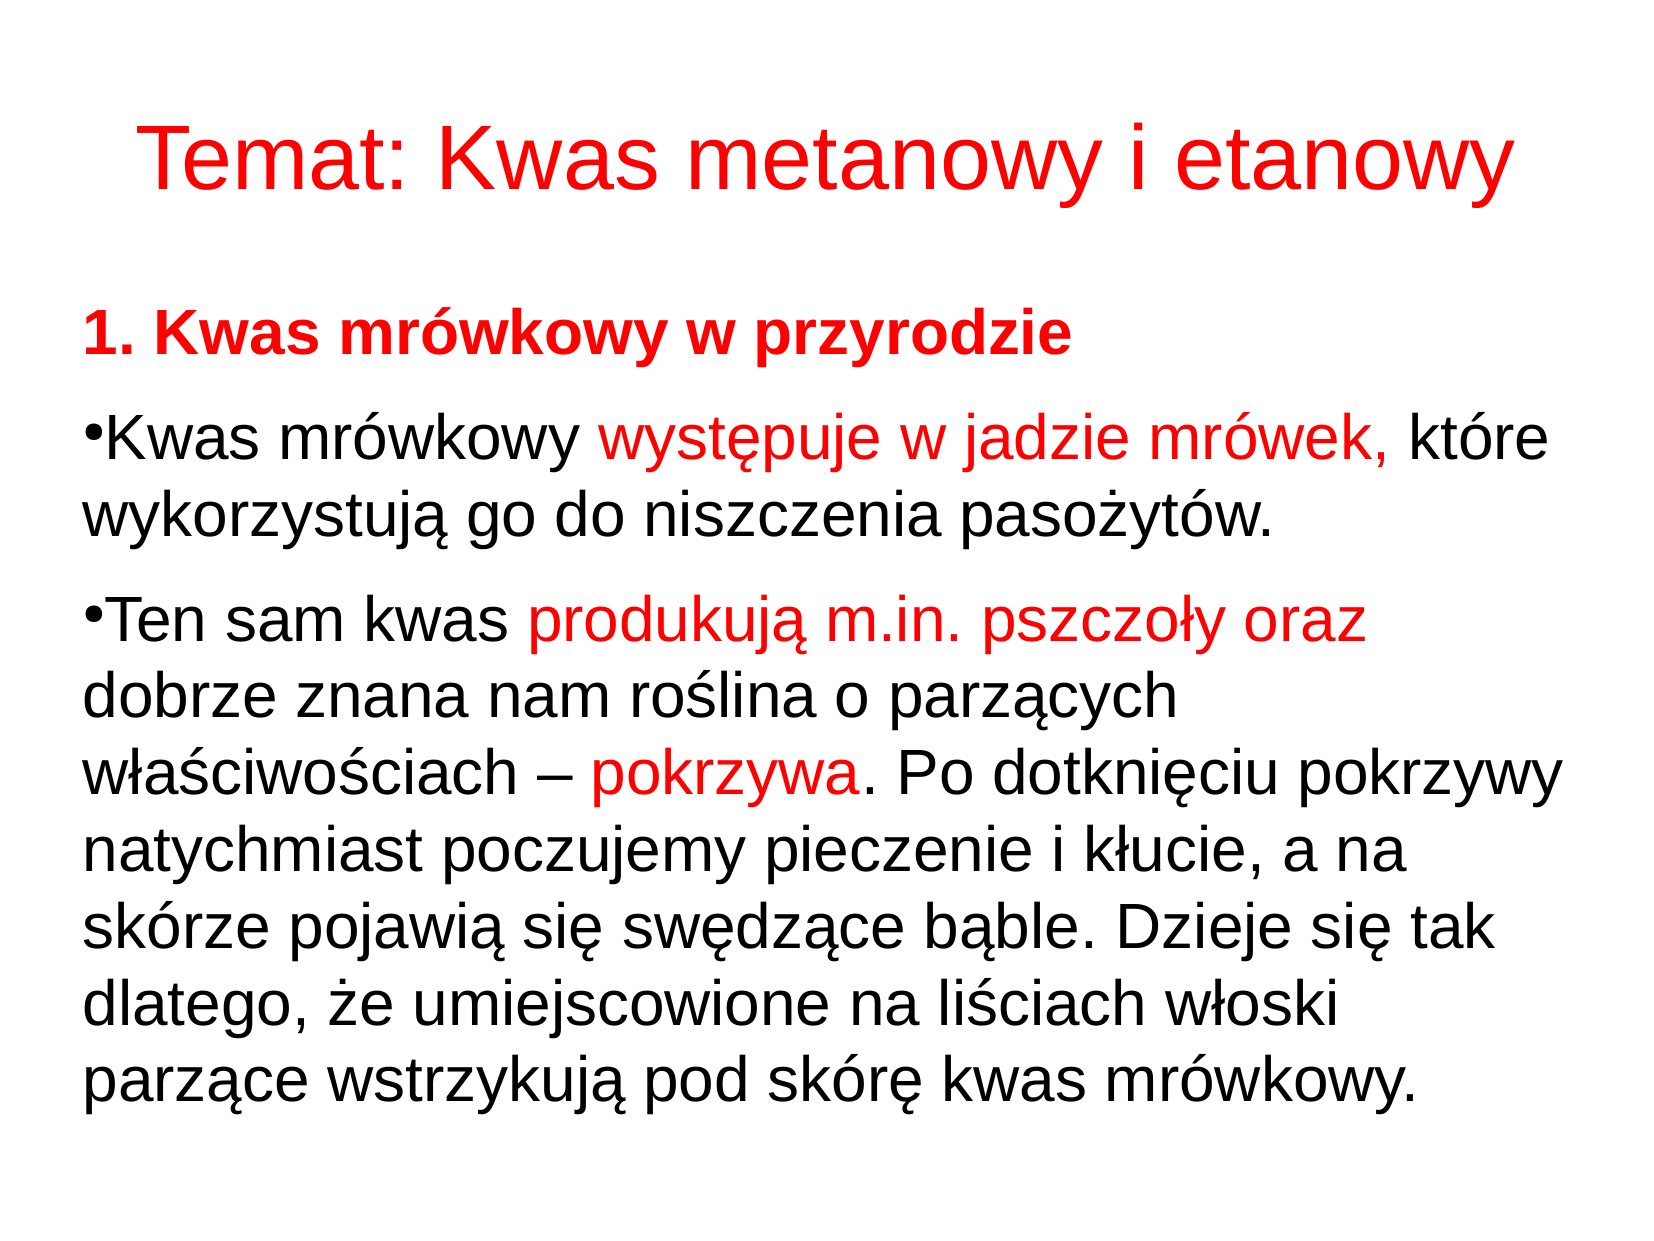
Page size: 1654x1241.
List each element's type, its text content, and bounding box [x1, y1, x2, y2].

title Temat: Kwas metanowy i etanowy [82, 49, 1571, 257]
list 1. Kwas mrówkowy w przyrodzie Kwas mrówkowy występuje w jadzie mrówek, które wykorzystują go do niszczenia pasożytów. Ten sam kwas produkują m.in. pszczoły oraz dobrze znana nam roślina o parzących właściwościach – pokrzywa. Po dotknięciu pokrzywy natychmiast poczujemy pieczenie i kłucie, a na skórze pojawią się swędzące bąble. Dzieje się tak dlatego, że umiejscowione na liściach włoski parzące wstrzykują pod skórę kwas mrówkowy. [82, 290, 1571, 1172]
